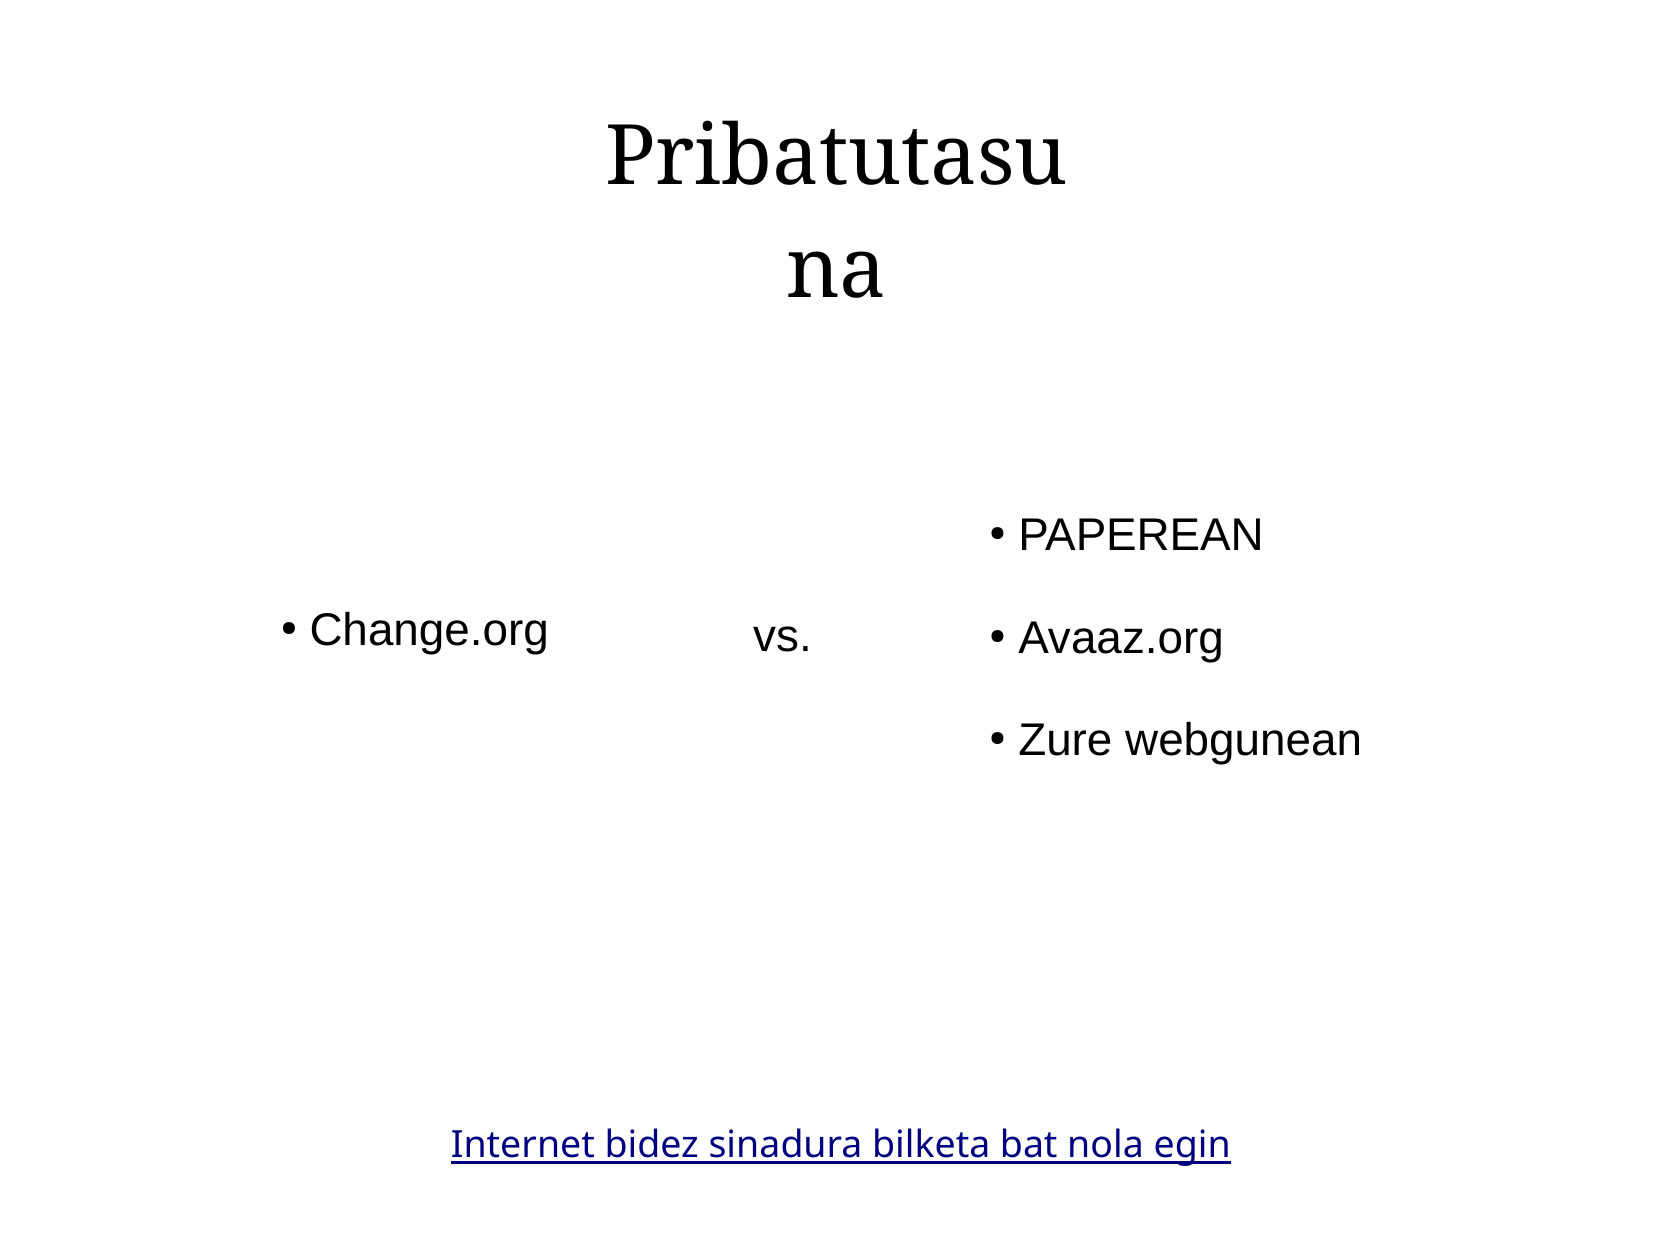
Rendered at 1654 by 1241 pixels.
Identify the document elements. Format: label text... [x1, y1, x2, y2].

text_box Internet bidez sinadura bilketa bat nola egin [436, 1110, 1214, 1168]
text_box Pribatutasuna [590, 88, 1123, 207]
text_box vs. [774, 602, 827, 686]
text_box Change.org [265, 596, 774, 945]
text_box PAPEREAN Avaaz.org Zure webgunean [974, 501, 1483, 851]
